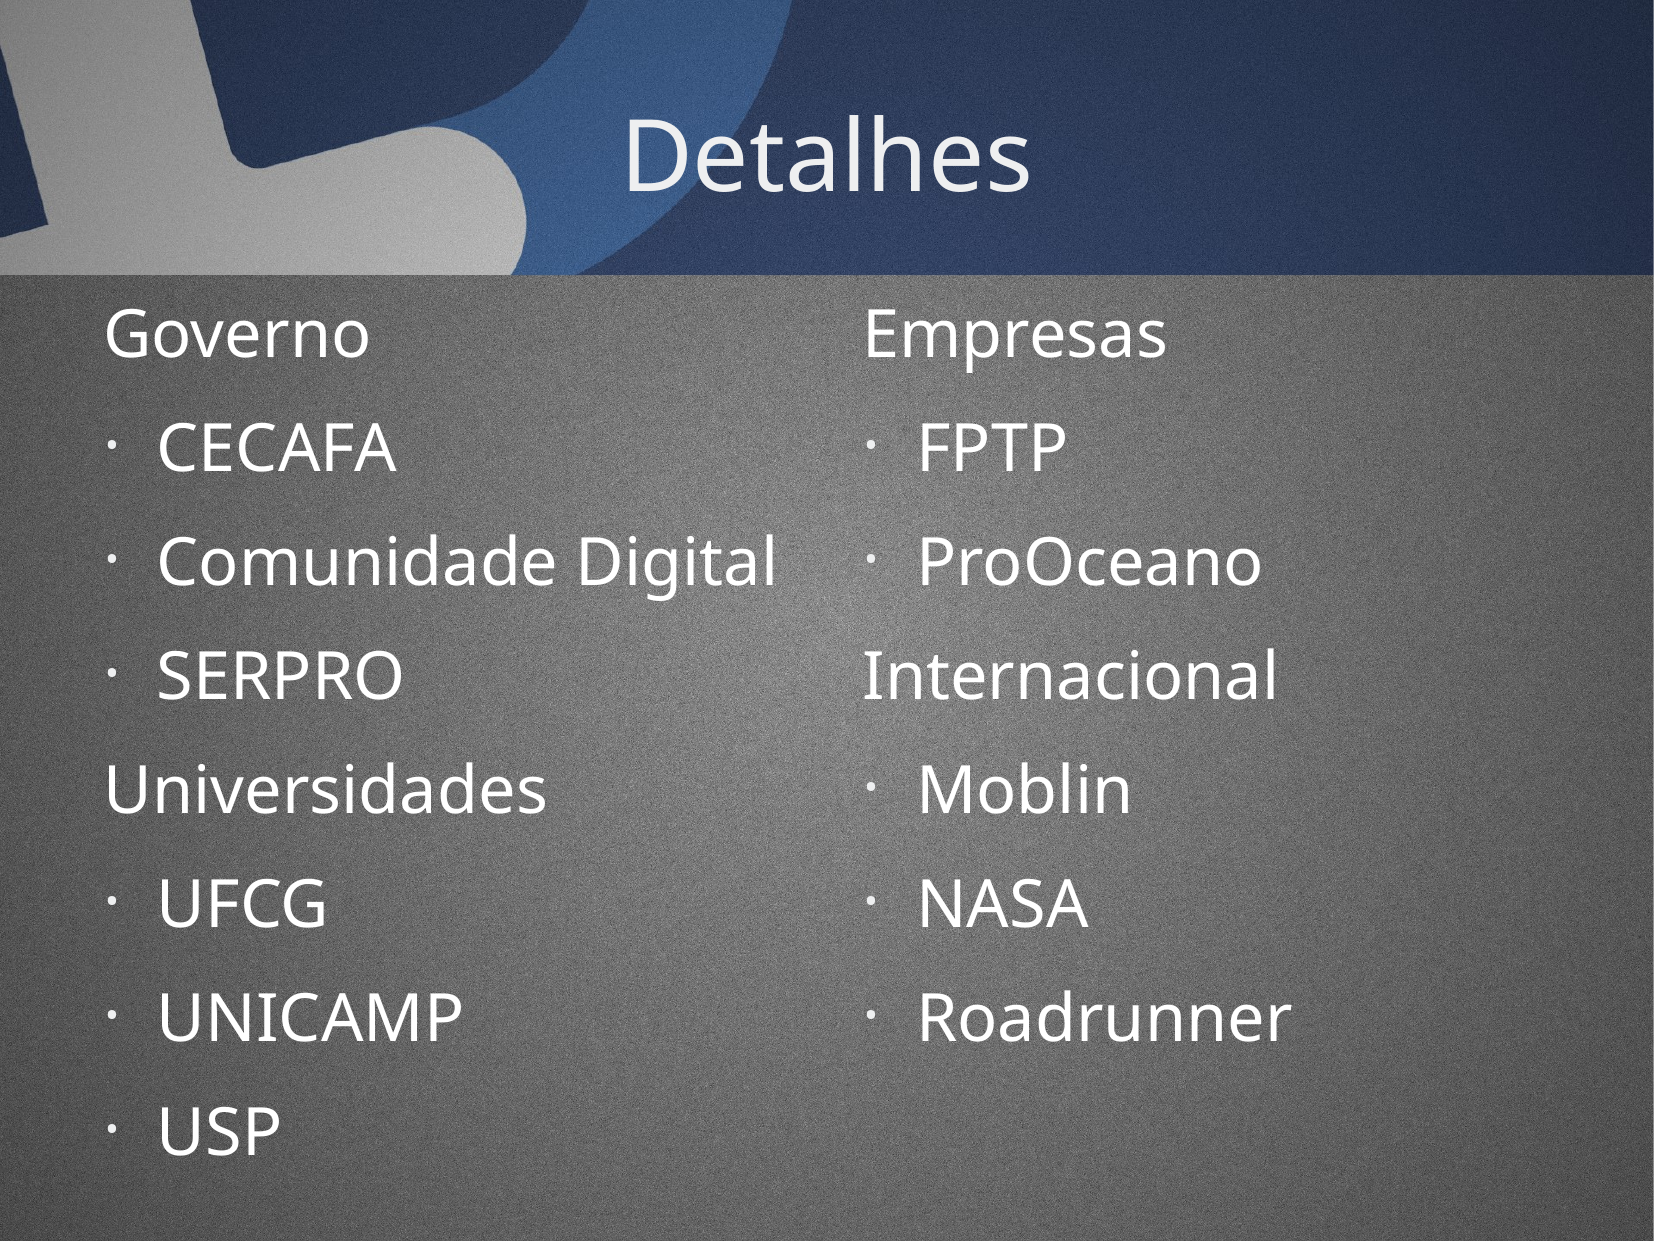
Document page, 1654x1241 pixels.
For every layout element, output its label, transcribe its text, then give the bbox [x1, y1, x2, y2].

list Empresas FPTP ProOceano Internacional Moblin NASA Roadrunner [845, 290, 1572, 1010]
list Governo CECAFA Comunidade Digital SERPRO Universidades UFCG UNICAMP USP [86, 290, 806, 1153]
title Detalhes [82, 49, 1571, 257]
picture [0, 0, 1654, 1241]
